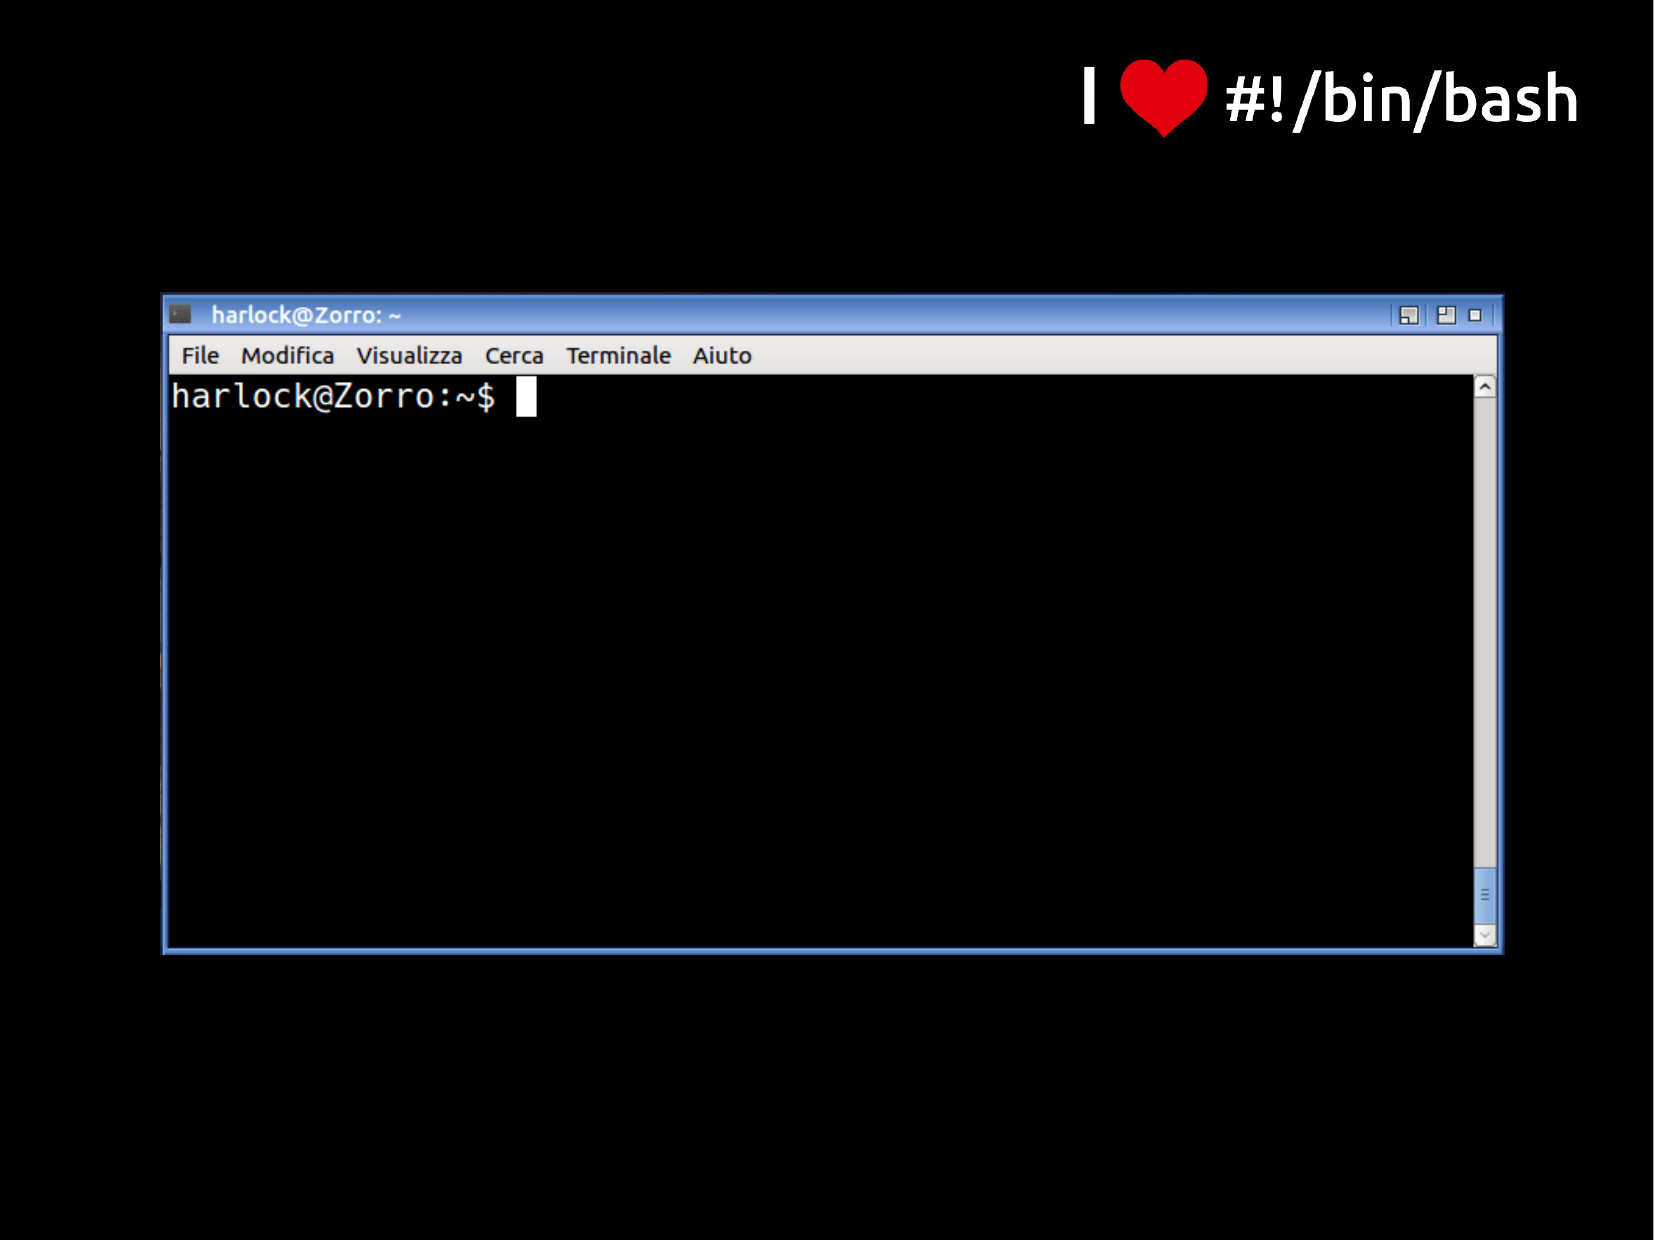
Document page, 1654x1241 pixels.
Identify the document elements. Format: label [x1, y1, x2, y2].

picture [1064, 45, 1595, 154]
picture [160, 292, 1505, 955]
